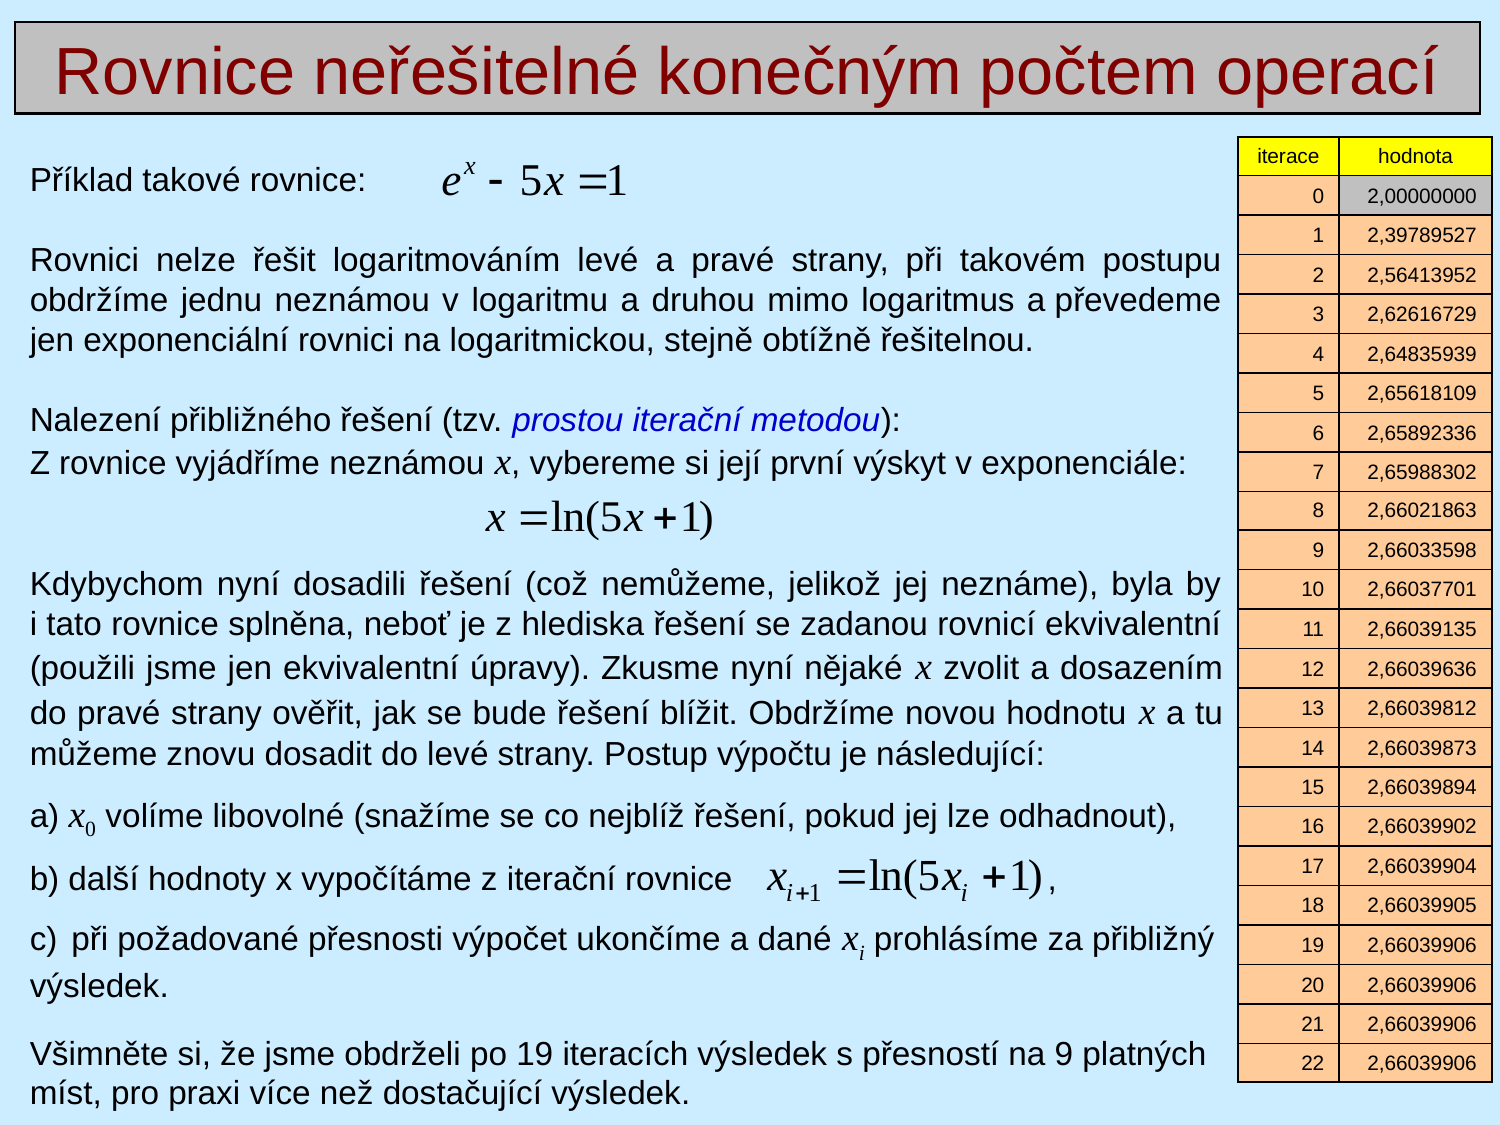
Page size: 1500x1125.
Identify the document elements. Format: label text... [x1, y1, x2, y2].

table_cell 1 [1239, 216, 1338, 254]
table_cell 2,56413952 [1340, 255, 1491, 293]
table_cell 14 [1239, 728, 1338, 766]
table_cell 0 [1239, 176, 1338, 214]
table_cell 2,65618109 [1340, 374, 1491, 412]
table_cell 12 [1239, 649, 1338, 687]
table_cell 2,00000000 [1340, 176, 1491, 214]
table_cell 8 [1239, 492, 1338, 529]
table_cell 5 [1239, 374, 1338, 412]
table_cell 2,66039135 [1340, 610, 1491, 648]
table_cell 17 [1239, 847, 1338, 885]
title Rovnice neřešitelné konečným počtem operací [15, 22, 1480, 114]
text_box Příklad takové rovnice: Rovnici nelze řešit logaritmováním levé a pravé strany, při takovém postupu obdržíme jednu neznámou v logaritmu a druhou mimo logaritmus a převedeme jen exponenciální rovnici na logaritmickou, stejně obtížně řešitelnou. Nalezení přibližného řešení (tzv. prostou iterační metodou): Z rovnice vyjádříme neznámou x, vybereme si její první výskyt v exponenciále: Kdybychom nyní dosadili řešení (což nemůžeme, jelikož jej neznáme), byla by i tato rovnice splněna, neboť je z hlediska řešení se zadanou rovnicí ekvivalentní (použili jsme jen ekvivalentní úpravy). Zkusme nyní nějaké x zvolit a dosazením do pravé strany ověřit, jak se bude řešení blížit. Obdržíme novou hodnotu x a tu můžeme znovu dosadit do levé strany. Postup výpočtu je následující: a) x0 volíme libovolné (snažíme se co nejblíž řešení, pokud jej lze odhadnout), b) další hodnoty x vypočítáme z iterační rovnice , c) při požadované přesnosti výpočet ukončíme a dané xi prohlásíme za přibližný výsledek. Všimněte si, že jsme obdrželi po 19 iteracích výsledek s přesností na 9 platných míst, pro praxi více než dostačující výsledek. [15, 150, 1238, 1120]
table_cell 2,66039873 [1340, 728, 1491, 766]
table_cell 2,64835939 [1340, 334, 1491, 372]
table_cell 2,65988302 [1340, 453, 1491, 491]
table_cell 11 [1239, 610, 1338, 648]
table_cell 15 [1239, 768, 1338, 806]
picture [435, 145, 632, 207]
table_cell 4 [1239, 334, 1338, 372]
table_cell 6 [1239, 413, 1338, 451]
table_header iterace [1239, 138, 1338, 175]
table_cell 20 [1239, 965, 1338, 1003]
table_cell 13 [1239, 689, 1338, 727]
table_cell 3 [1239, 295, 1338, 333]
table_cell 2,66037701 [1340, 570, 1491, 608]
table_cell 2,66039906 [1340, 1044, 1491, 1081]
table_cell 2,66039636 [1340, 649, 1491, 687]
table_cell 21 [1239, 1005, 1338, 1043]
table_cell 2,66039906 [1340, 965, 1491, 1003]
table_cell 2,66021863 [1340, 492, 1491, 529]
table_cell 2,66039906 [1340, 1005, 1491, 1043]
table_cell 2,66039904 [1340, 847, 1491, 885]
table_cell 7 [1239, 453, 1338, 491]
table_cell 9 [1239, 531, 1338, 569]
table_cell 18 [1239, 886, 1338, 924]
picture [477, 491, 723, 551]
table_cell 2,66039905 [1340, 886, 1491, 924]
table_header hodnota [1340, 138, 1491, 175]
table_cell 2,62616729 [1340, 295, 1491, 333]
table_cell 2,65892336 [1340, 413, 1491, 451]
table_cell 19 [1239, 926, 1338, 964]
table_cell 2,66039894 [1340, 768, 1491, 806]
table_cell 16 [1239, 807, 1338, 845]
table_cell 10 [1239, 570, 1338, 608]
table_cell 2,39789527 [1340, 216, 1491, 254]
table_cell 2,66039906 [1340, 926, 1491, 964]
table_cell 2,66039902 [1340, 807, 1491, 845]
table_cell 2,66033598 [1340, 531, 1491, 569]
picture [758, 845, 1051, 913]
table_cell 2,66039812 [1340, 689, 1491, 727]
table_cell 2 [1239, 255, 1338, 293]
table_cell 22 [1239, 1044, 1338, 1081]
